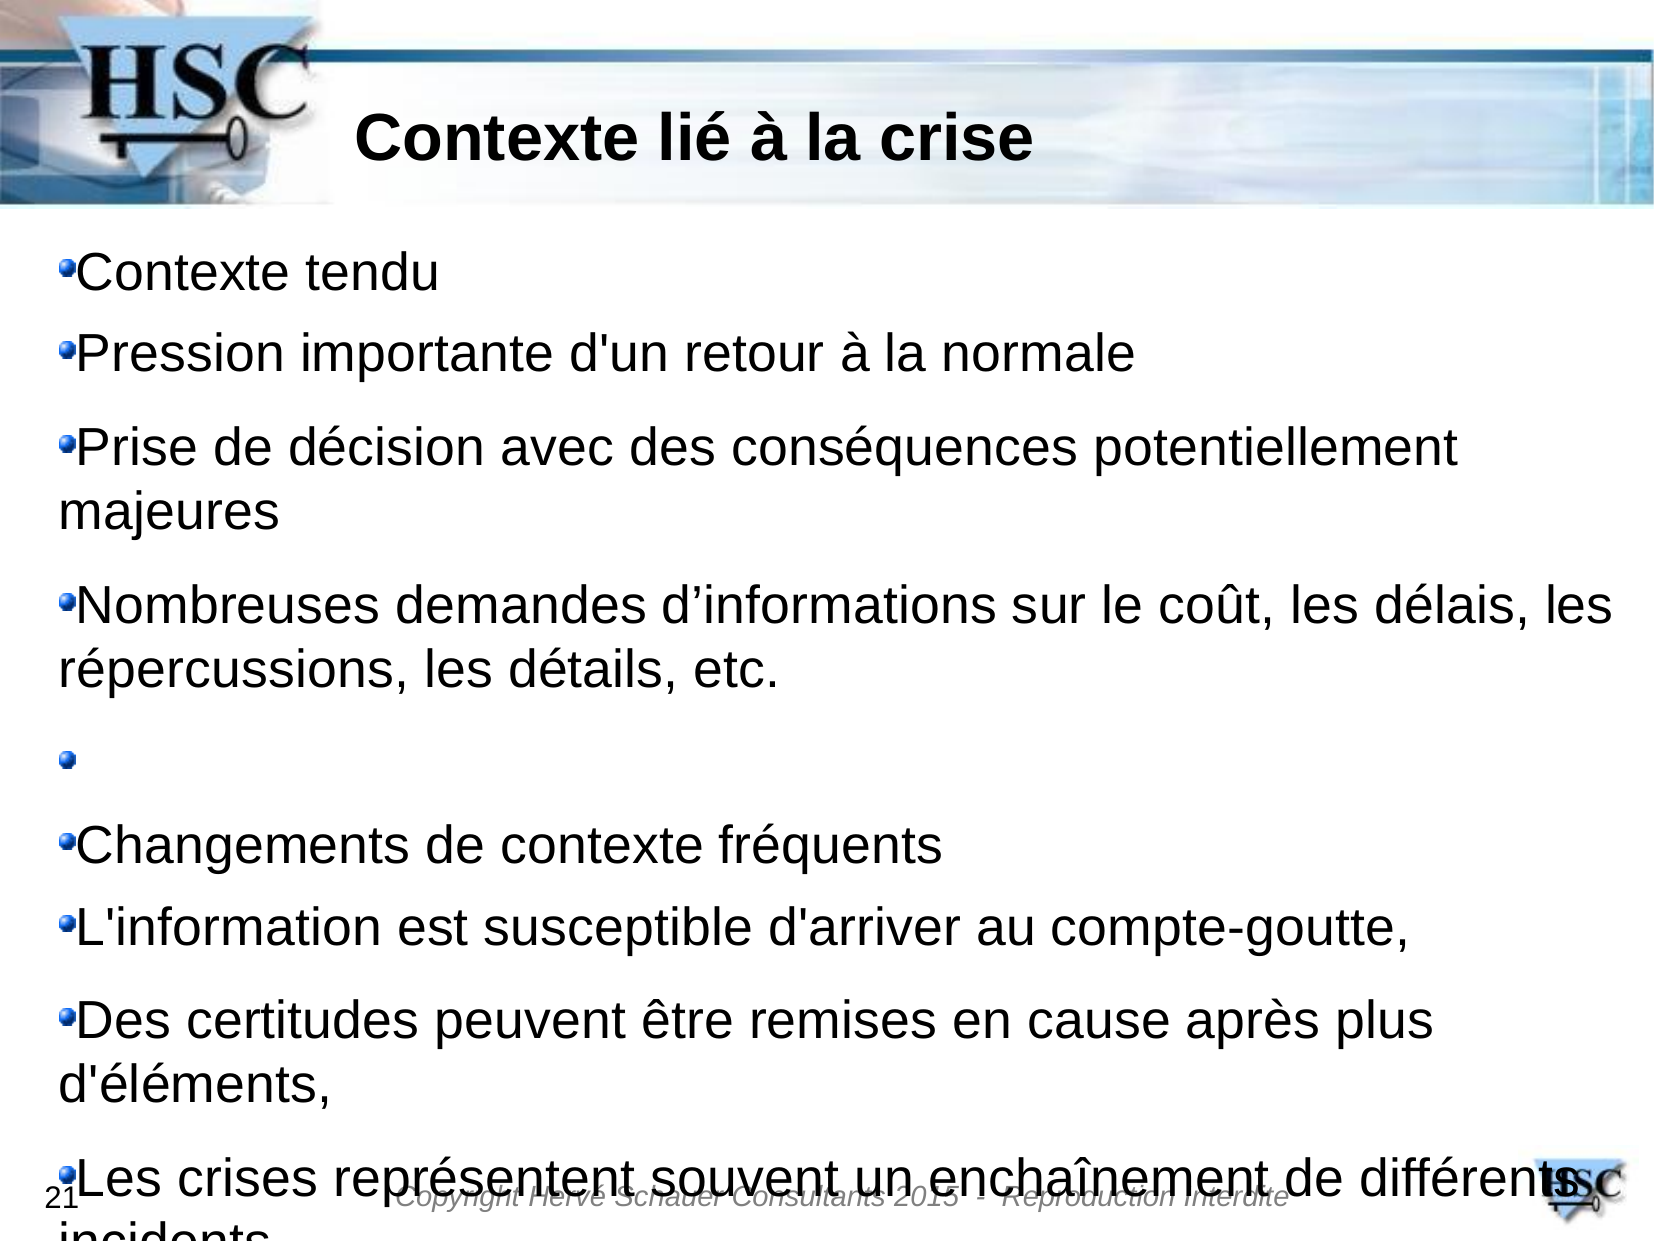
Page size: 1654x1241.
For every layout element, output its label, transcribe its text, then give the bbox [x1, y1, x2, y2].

list Contexte tendu Pression importante d'un retour à la normale Prise de décision avec des conséquences potentiellement majeures Nombreuses demandes d’informations sur le coût, les délais, les répercussions, les détails, etc. Changements de contexte fréquents L'information est susceptible d'arriver au compte-goutte, Des certitudes peuvent être remises en cause après plus d'éléments, Les crises représentent souvent un enchaînement de différents incidents, Échanges et débats avec les interlocuteurs, Réflexions / Arbitrages à faire sur plusieurs sujets différents [59, 236, 1625, 1152]
title Contexte lié à la crise [354, 59, 1654, 210]
